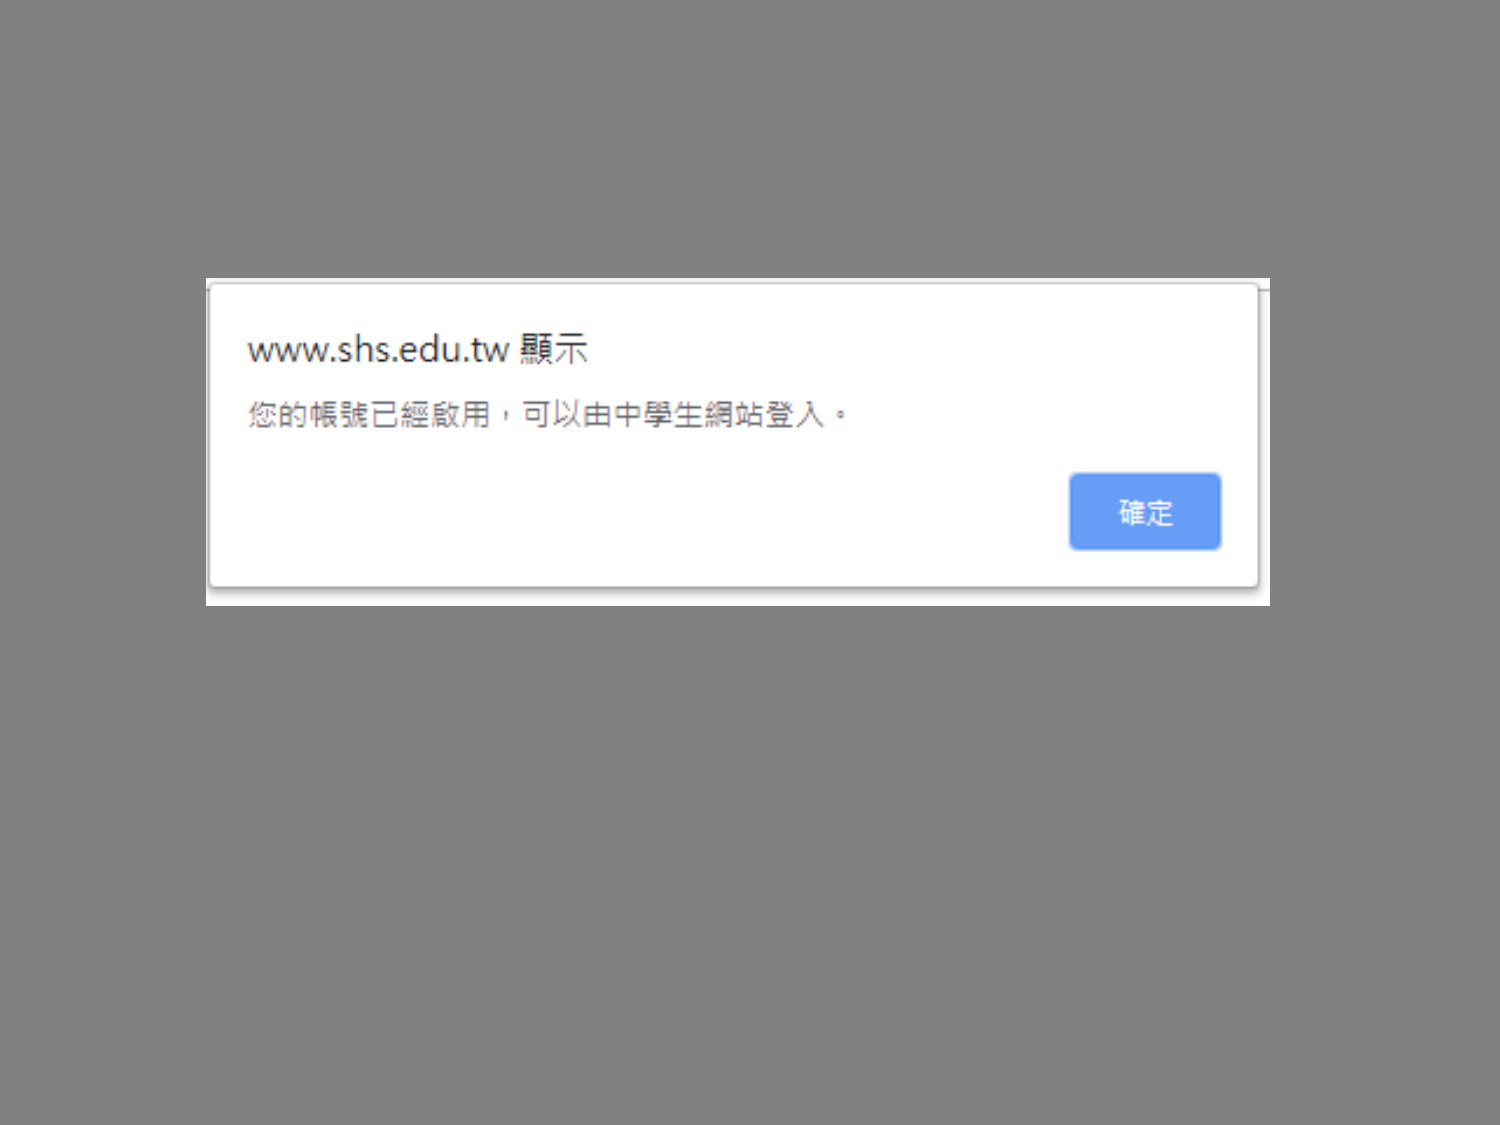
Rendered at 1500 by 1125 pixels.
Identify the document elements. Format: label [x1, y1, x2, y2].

picture [206, 278, 1270, 606]
